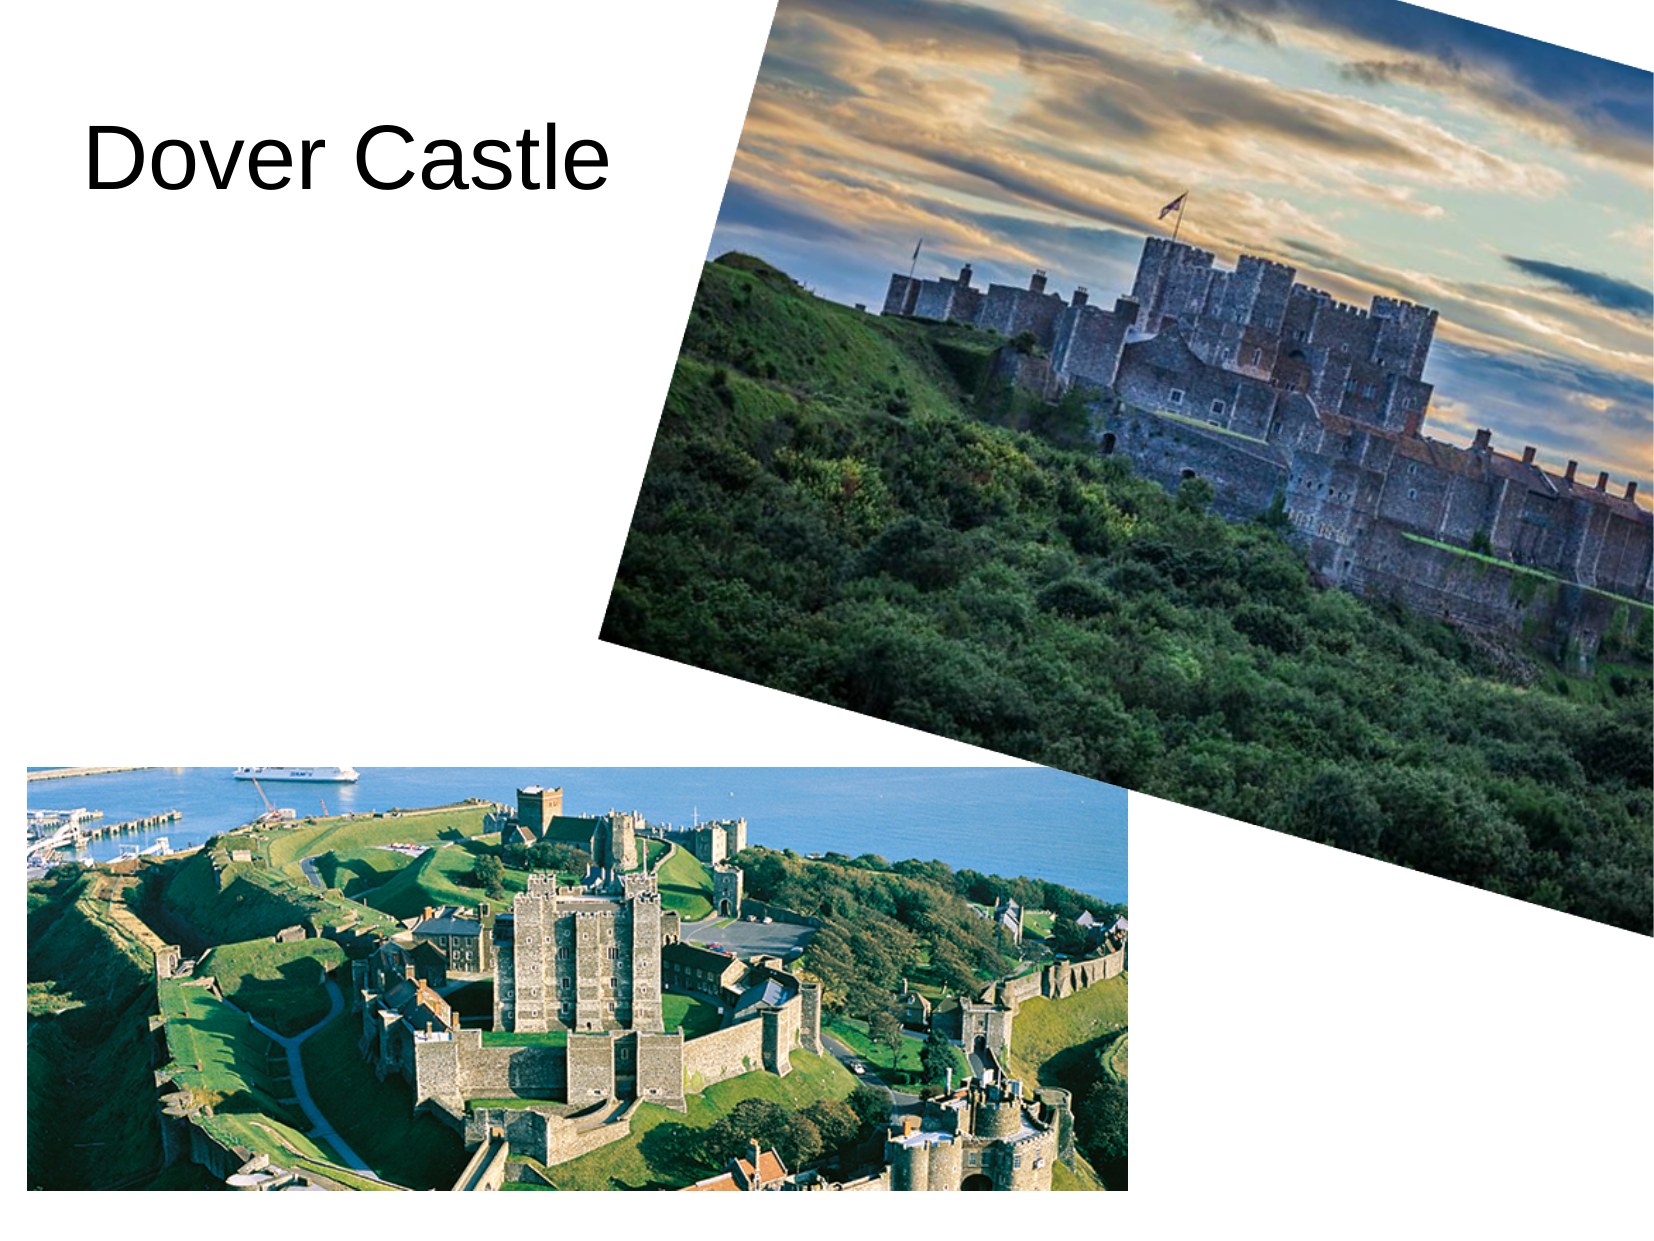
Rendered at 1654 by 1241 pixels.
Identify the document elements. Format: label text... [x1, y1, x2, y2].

text_box Dover Castle [82, 49, 763, 257]
picture [27, 0, 1654, 1191]
